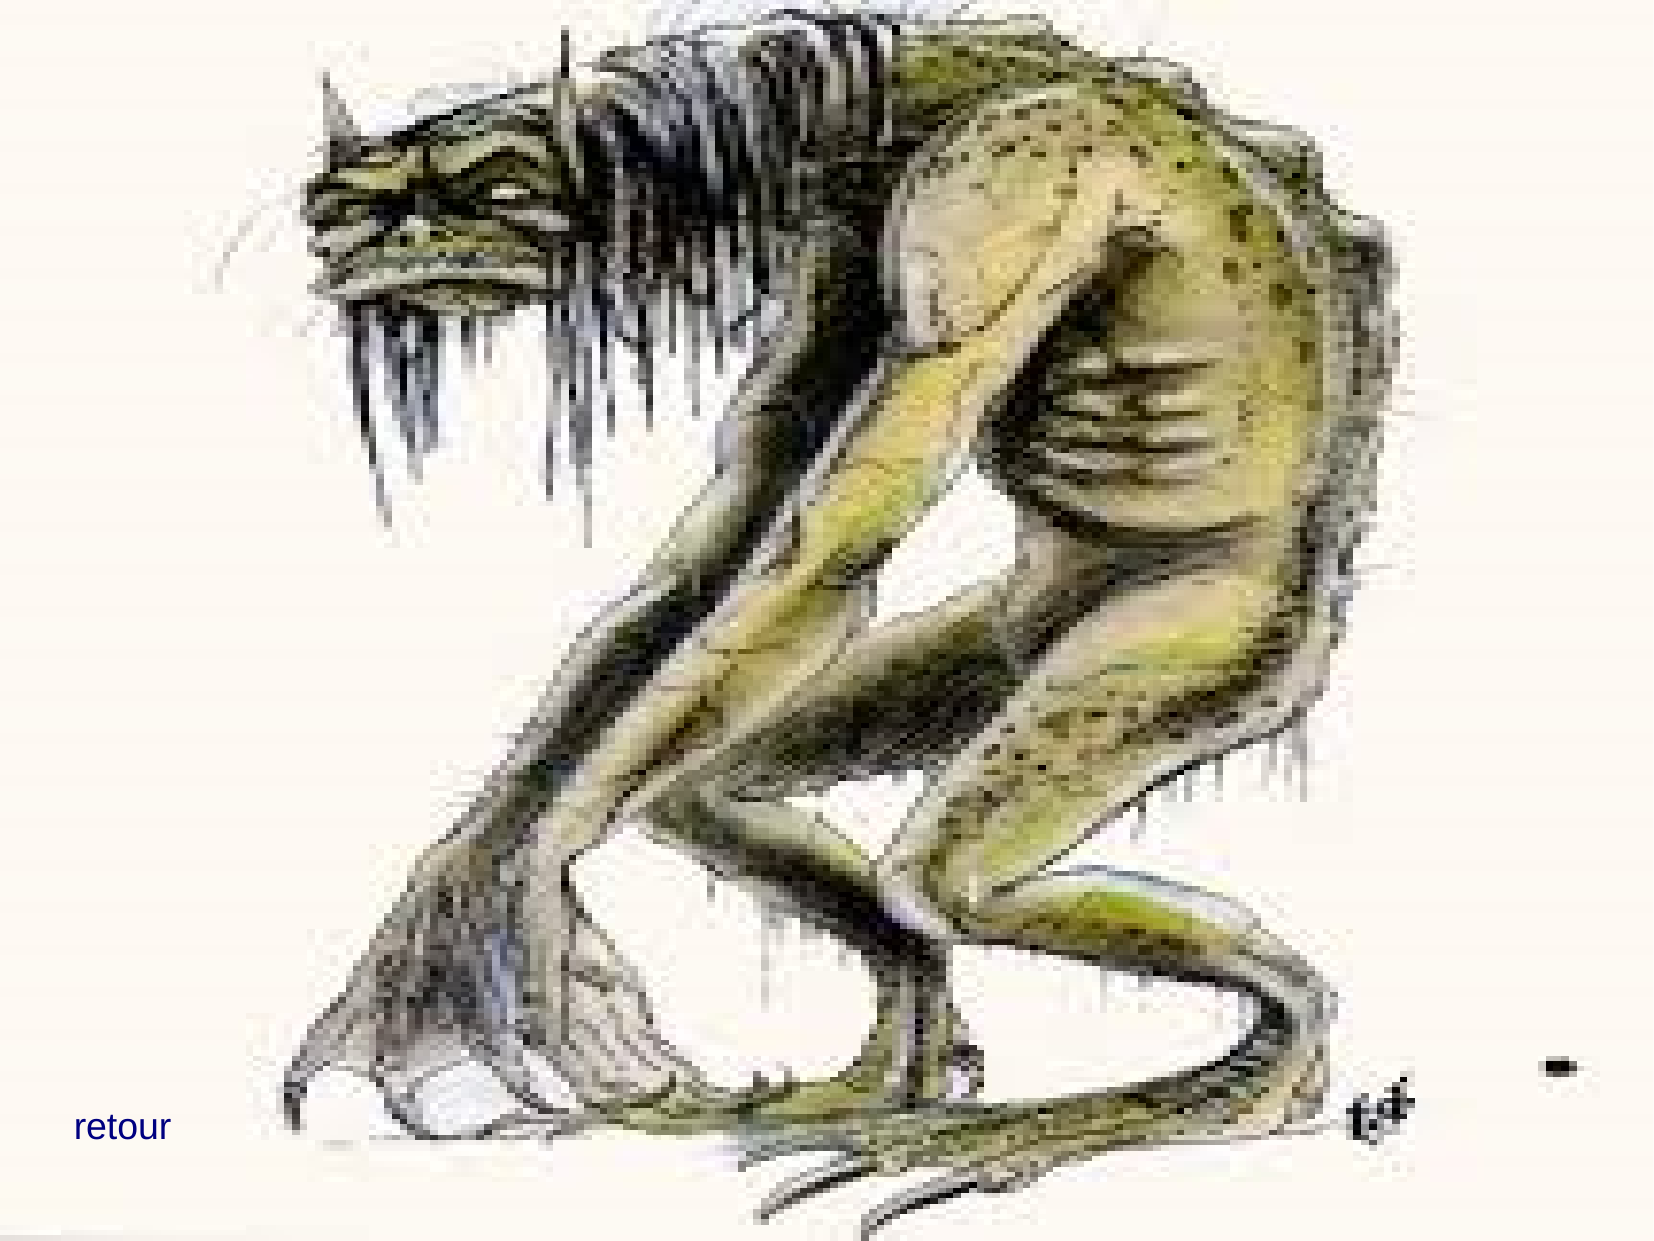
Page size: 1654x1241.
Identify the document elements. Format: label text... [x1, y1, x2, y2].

text_box retour [59, 1098, 272, 1155]
picture [0, 0, 1654, 1241]
